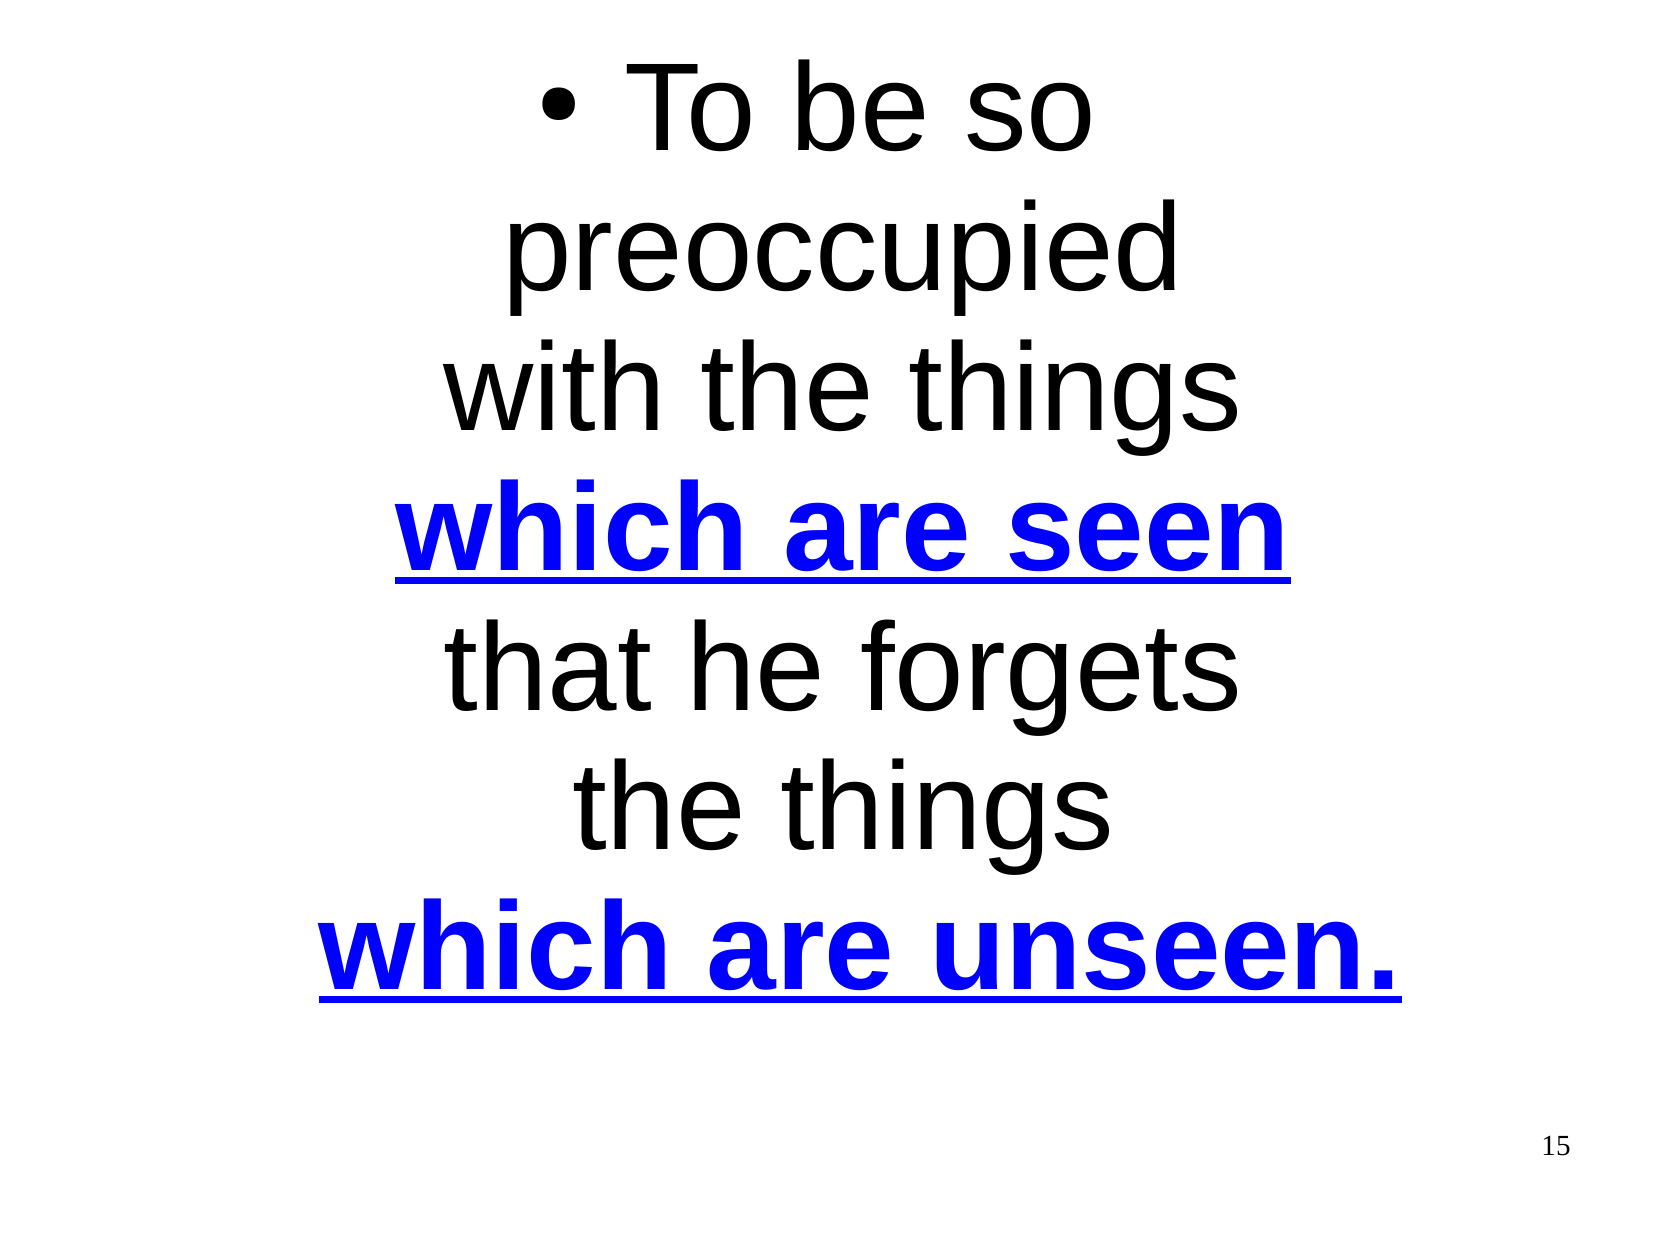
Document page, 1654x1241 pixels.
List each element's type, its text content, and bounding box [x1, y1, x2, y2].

list To be so preoccupied with the things which are seen that he forgets the things which are unseen. [37, 37, 1613, 1201]
